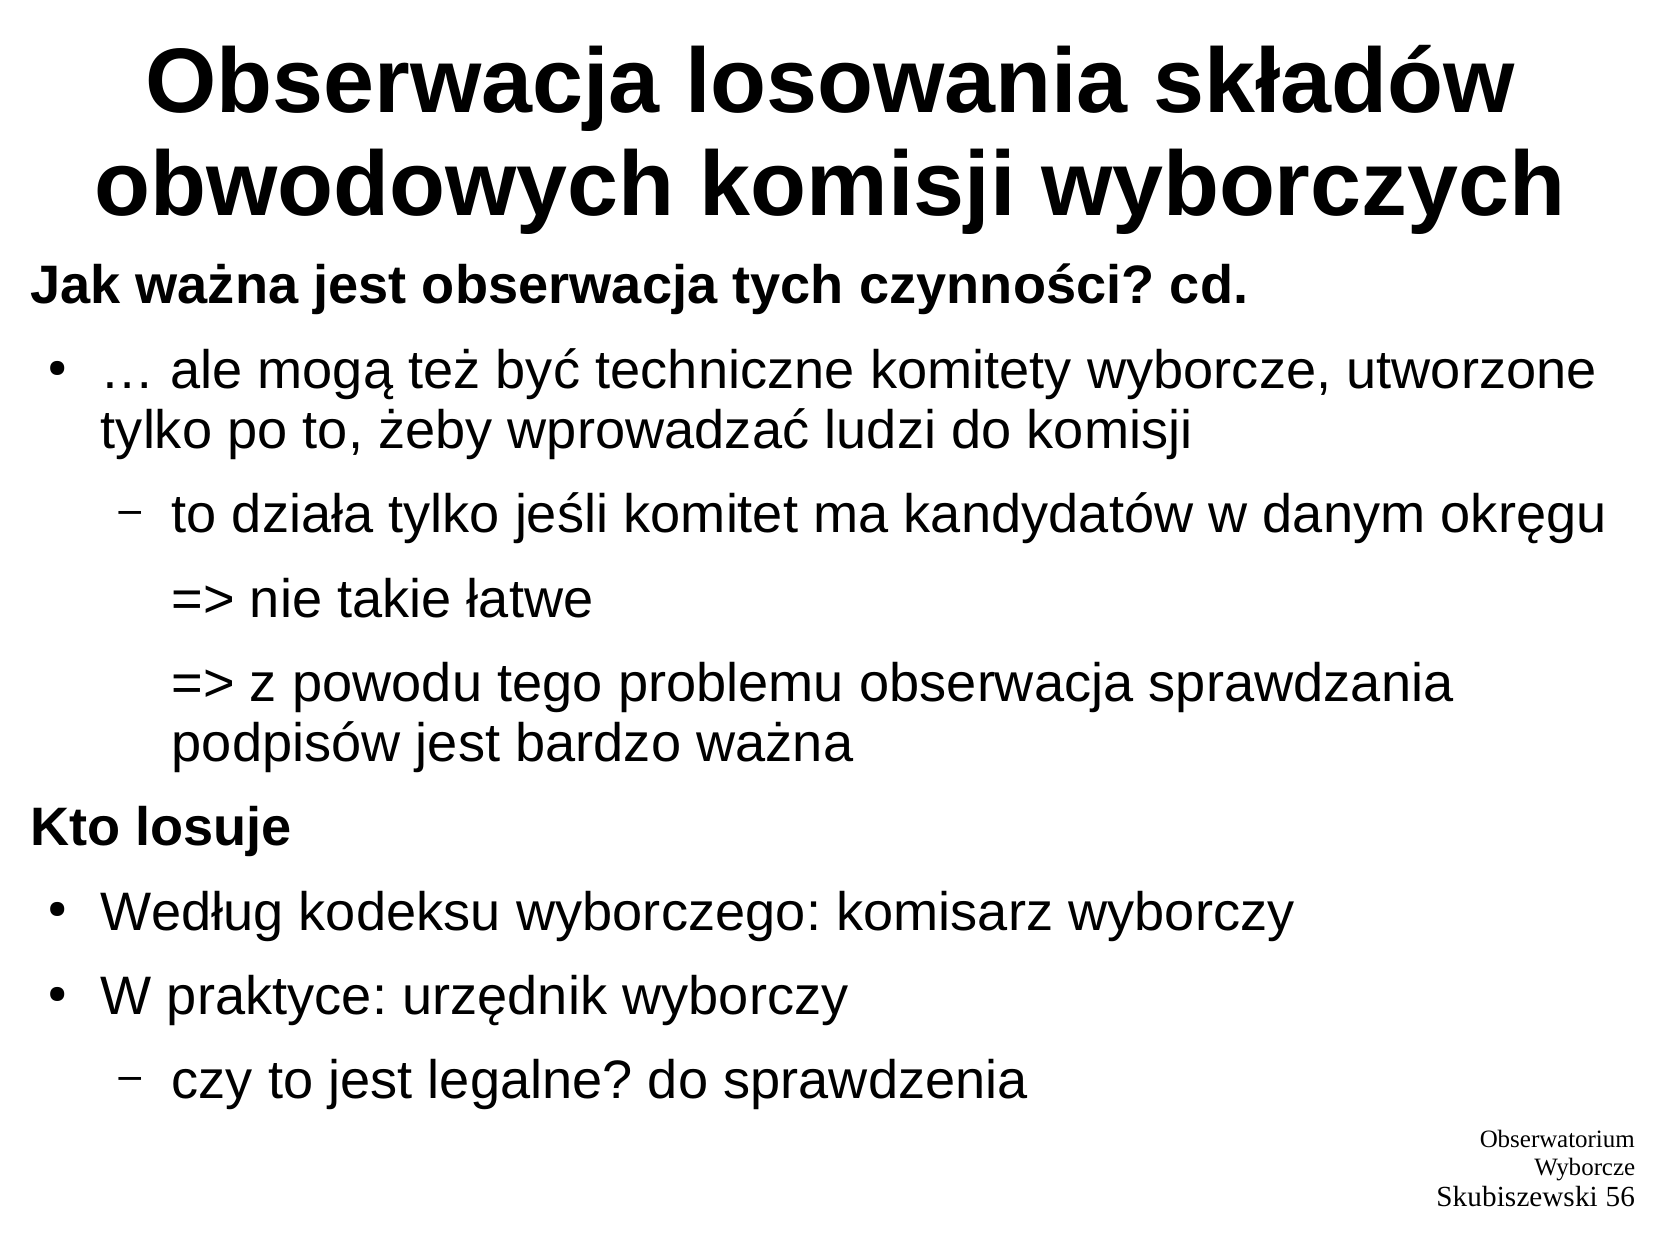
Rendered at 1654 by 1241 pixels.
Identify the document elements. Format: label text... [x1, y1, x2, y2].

list Jak ważna jest obserwacja tych czynności? cd. … ale mogą też być techniczne komitety wyborcze, utworzone tylko po to, żeby wprowadzać ludzi do komisji to działa tylko jeśli komitet ma kandydatów w danym okręgu => nie takie łatwe => z powodu tego problemu obserwacja sprawdzania podpisów jest bardzo ważna Kto losuje Według kodeksu wyborczego: komisarz wyborczy W praktyce: urzędnik wyborczy czy to jest legalne? do sprawdzenia [30, 255, 1621, 1216]
title Obserwacja losowania składów obwodowych komisji wyborczych [86, 30, 1576, 236]
